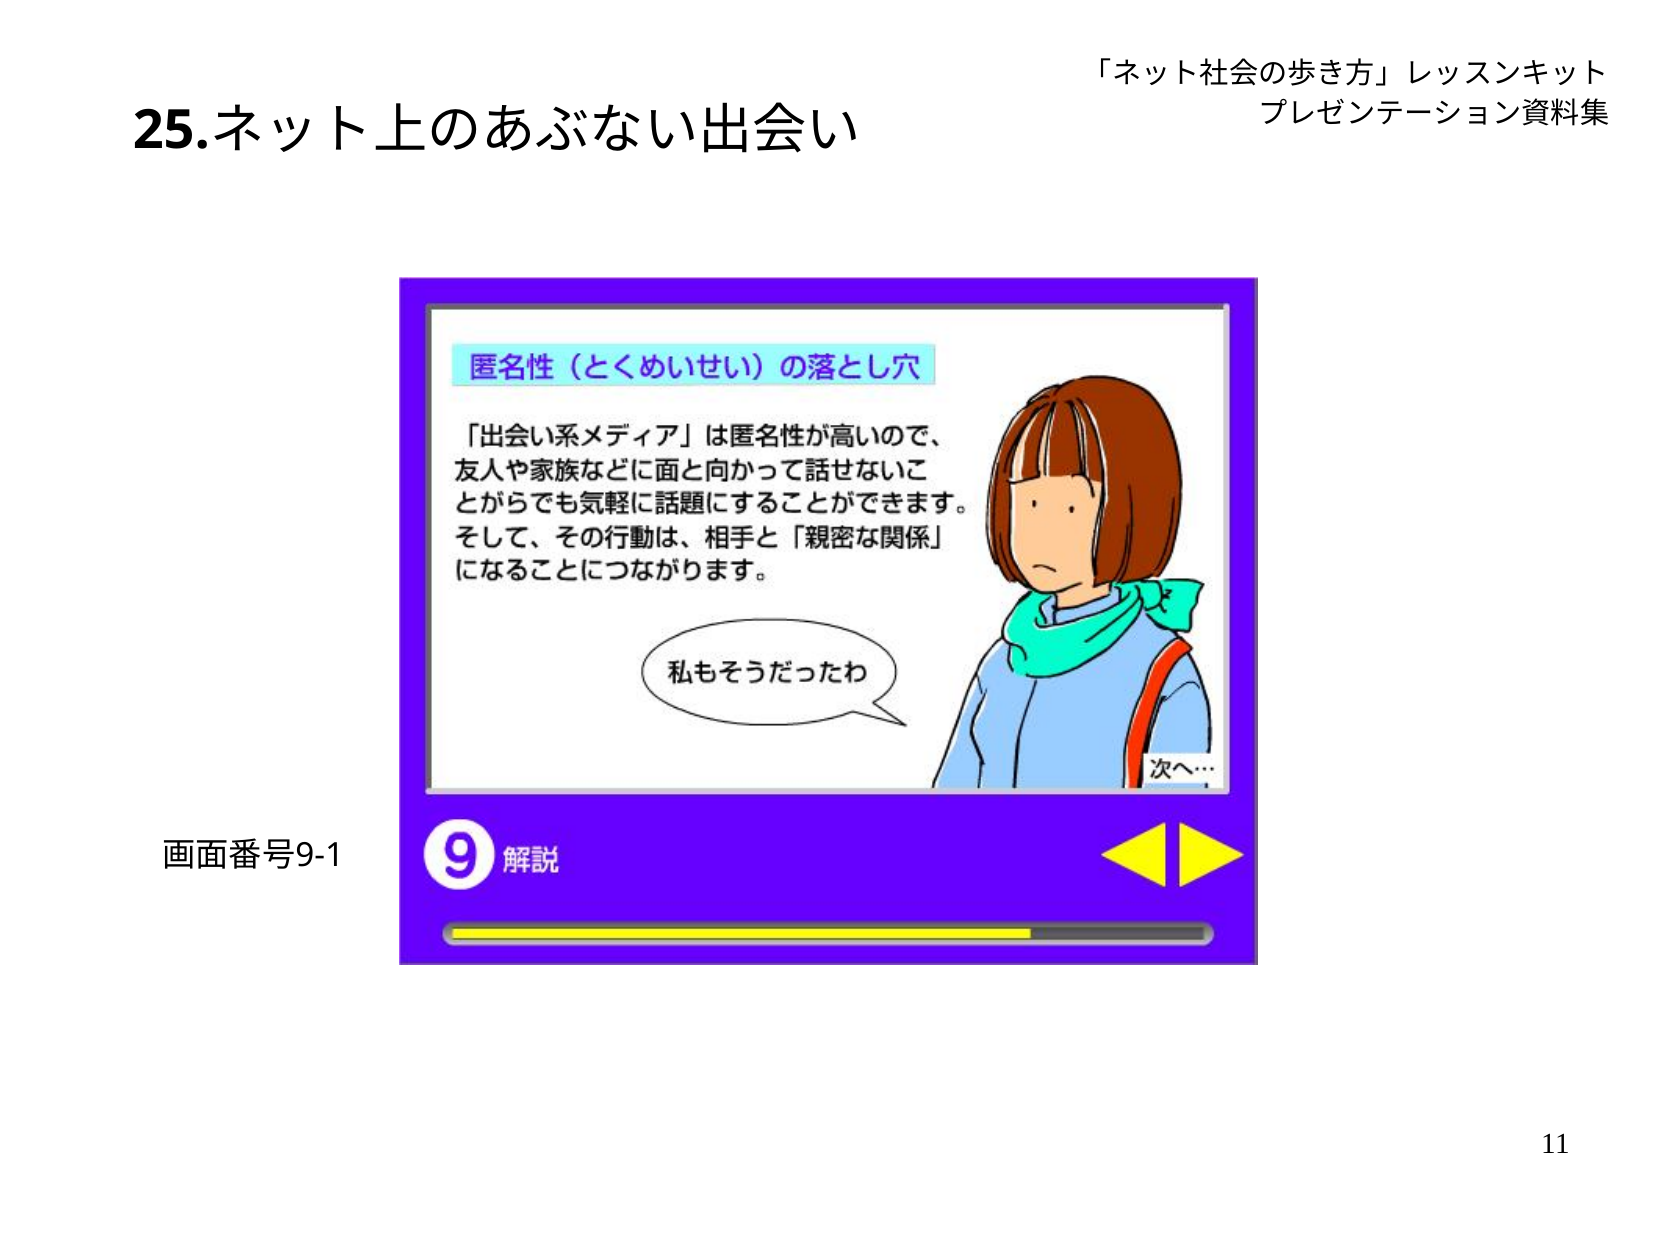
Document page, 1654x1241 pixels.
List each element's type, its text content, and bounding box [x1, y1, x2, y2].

picture [399, 277, 1258, 965]
text_box 「ネット社会の歩き方」レッスンキット プレゼンテーション資料集 [1062, 44, 1625, 139]
text_box 画面番号9-1 [147, 826, 384, 882]
text_box 25.ネット上のあぶない出会い [118, 88, 1241, 169]
